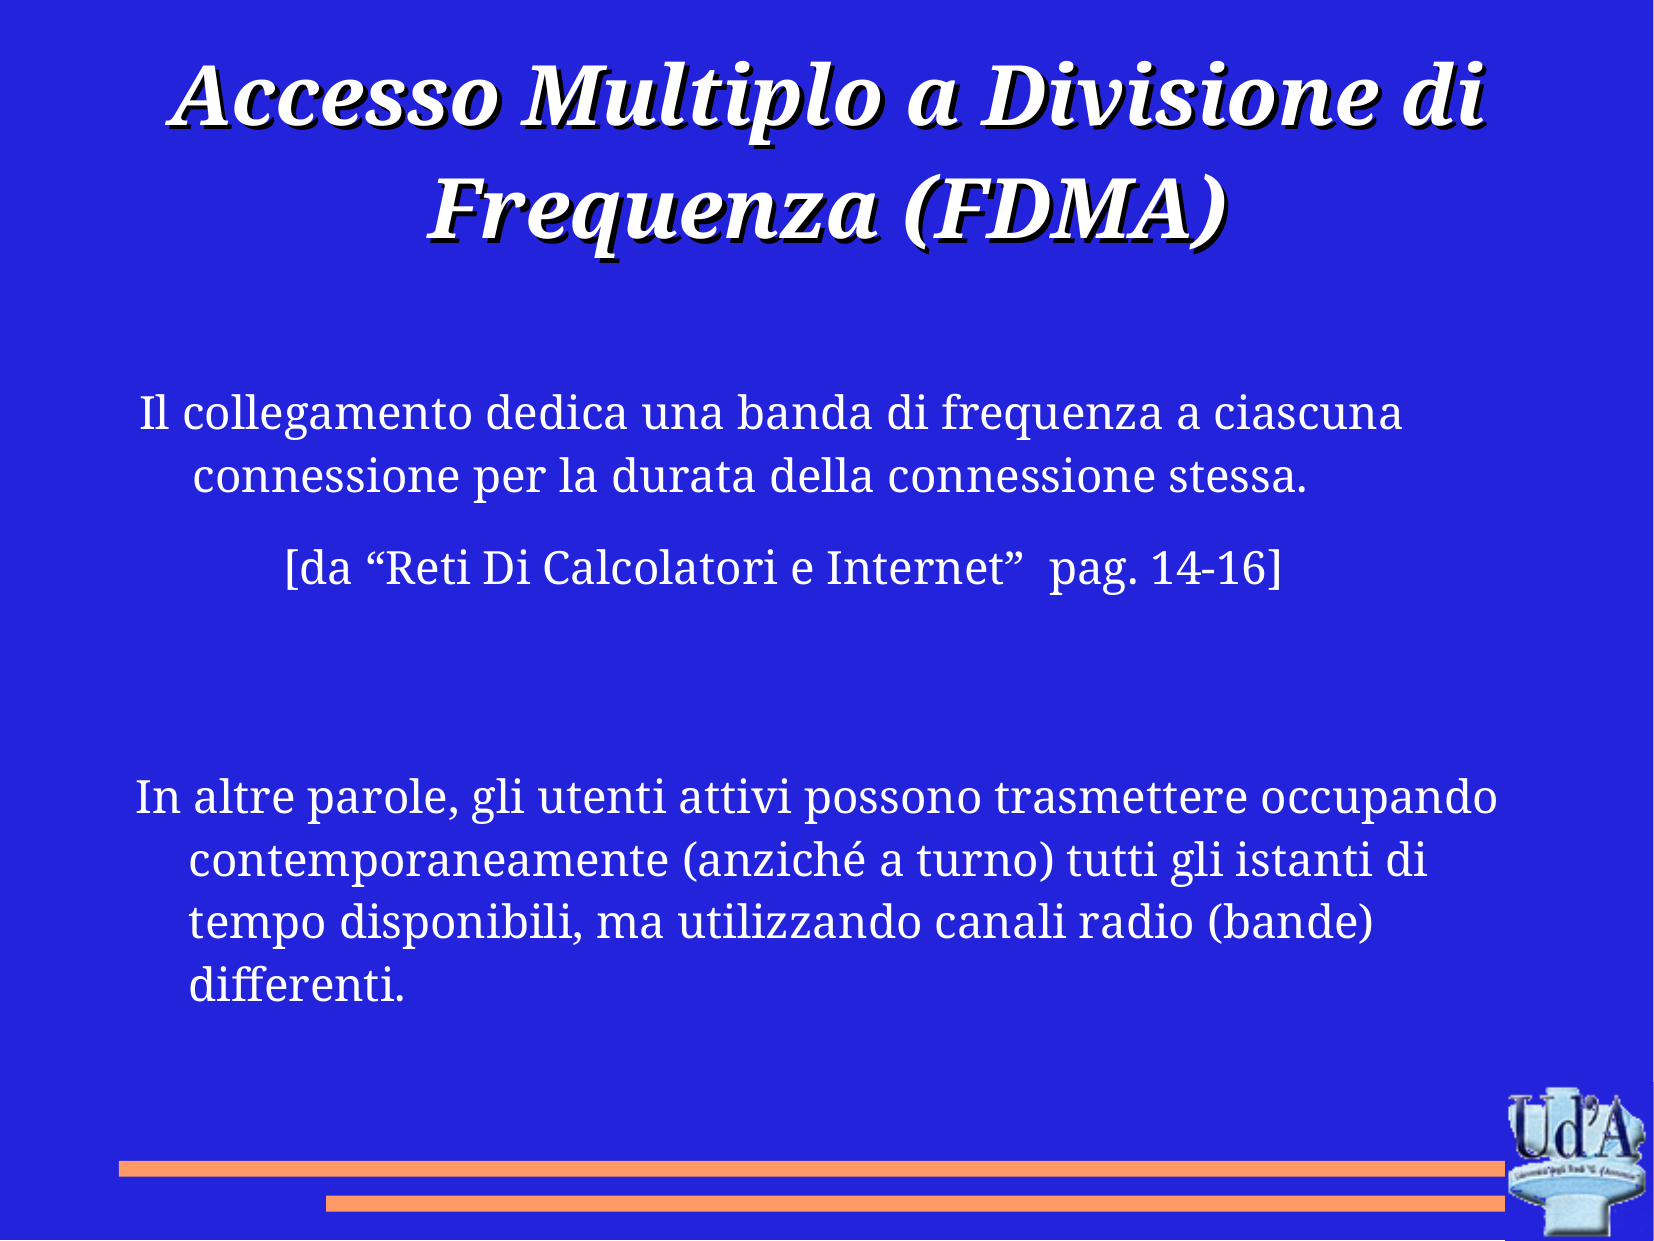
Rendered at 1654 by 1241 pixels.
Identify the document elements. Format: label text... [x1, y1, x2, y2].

list Il collegamento dedica una banda di frequenza a ciascuna connessione per la durata della connessione stessa. [da “Reti Di Calcolatori e Internet” pag. 14-16] [121, 381, 1506, 624]
title Accesso Multiplo a Divisione di Frequenza (FDMA) [121, 52, 1534, 247]
list In altre parole, gli utenti attivi possono trasmettere occupando contemporaneamente (anziché a turno) tutti gli istanti di tempo disponibili, ma utilizzando canali radio (bande) differenti. [118, 764, 1503, 1004]
picture [1505, 1082, 1654, 1241]
